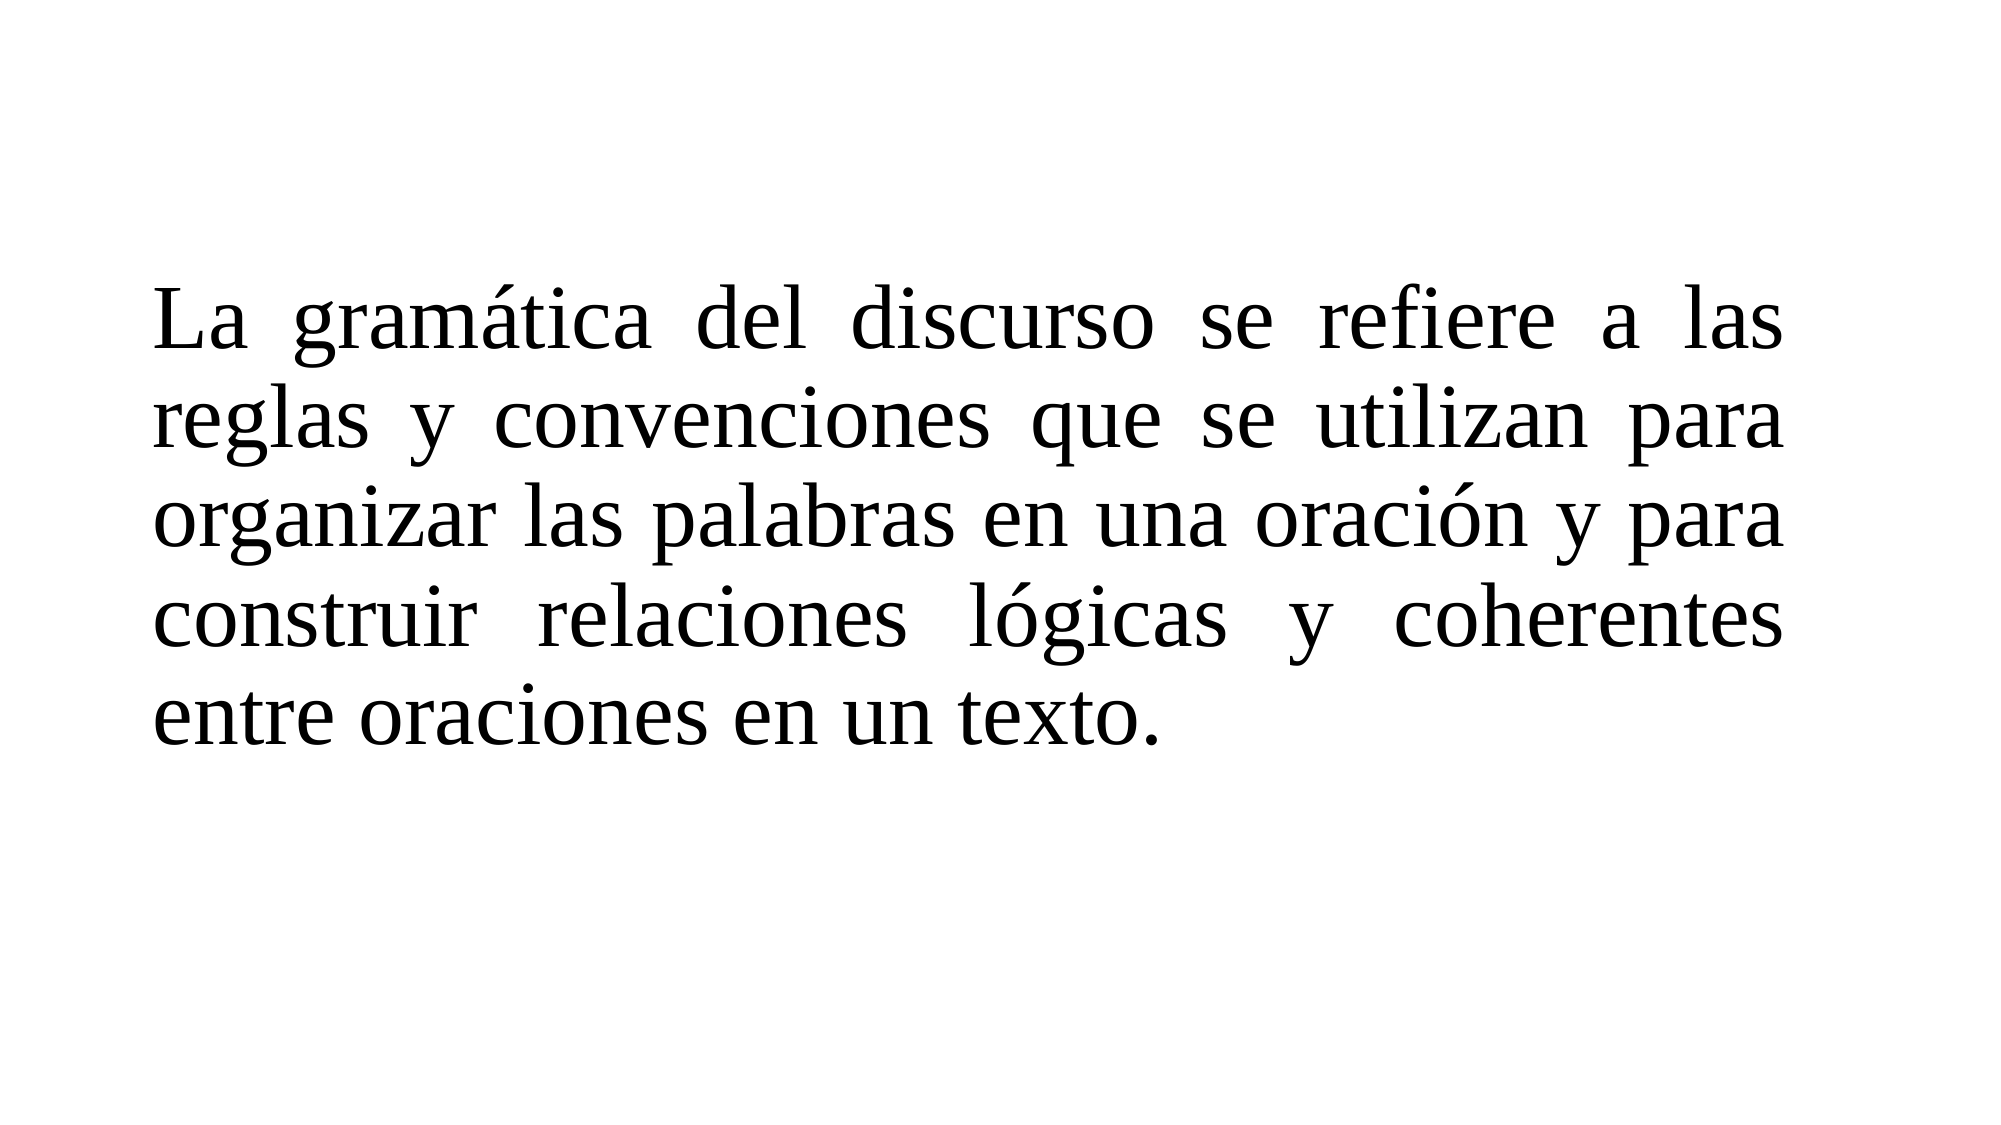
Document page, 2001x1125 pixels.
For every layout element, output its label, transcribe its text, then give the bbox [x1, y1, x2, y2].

list La gramática del discurso se refiere a las reglas y convenciones que se utilizan para organizar las palabras en una oración y para construir relaciones lógicas y coherentes entre oraciones en un texto. [137, 131, 1863, 1014]
